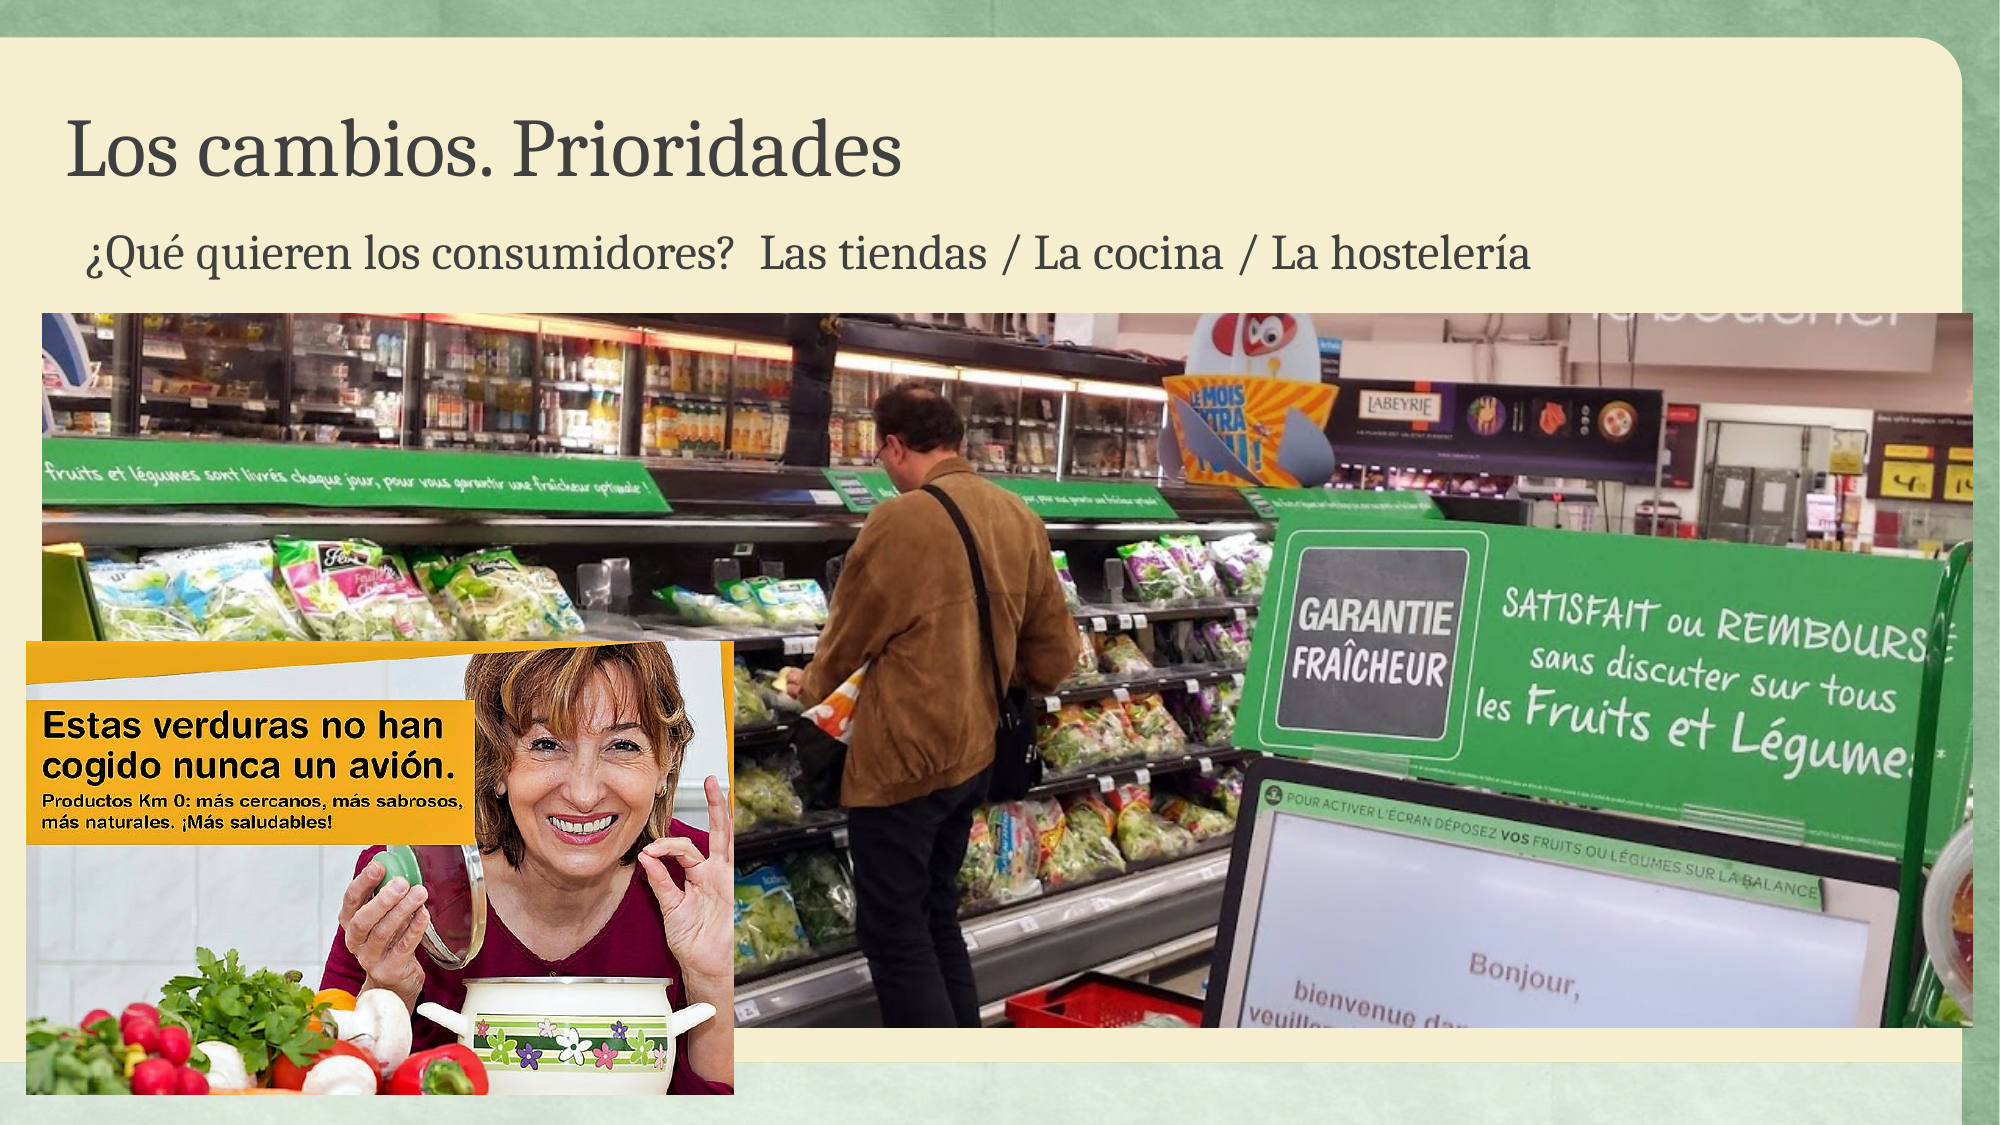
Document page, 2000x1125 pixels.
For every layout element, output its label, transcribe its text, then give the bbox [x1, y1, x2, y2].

title Los cambios. Prioridades [50, 6, 984, 202]
list ¿Qué quieren los consumidores? Las tiendas / La cocina / La hostelería [69, 218, 1946, 313]
picture [26, 313, 1973, 1095]
